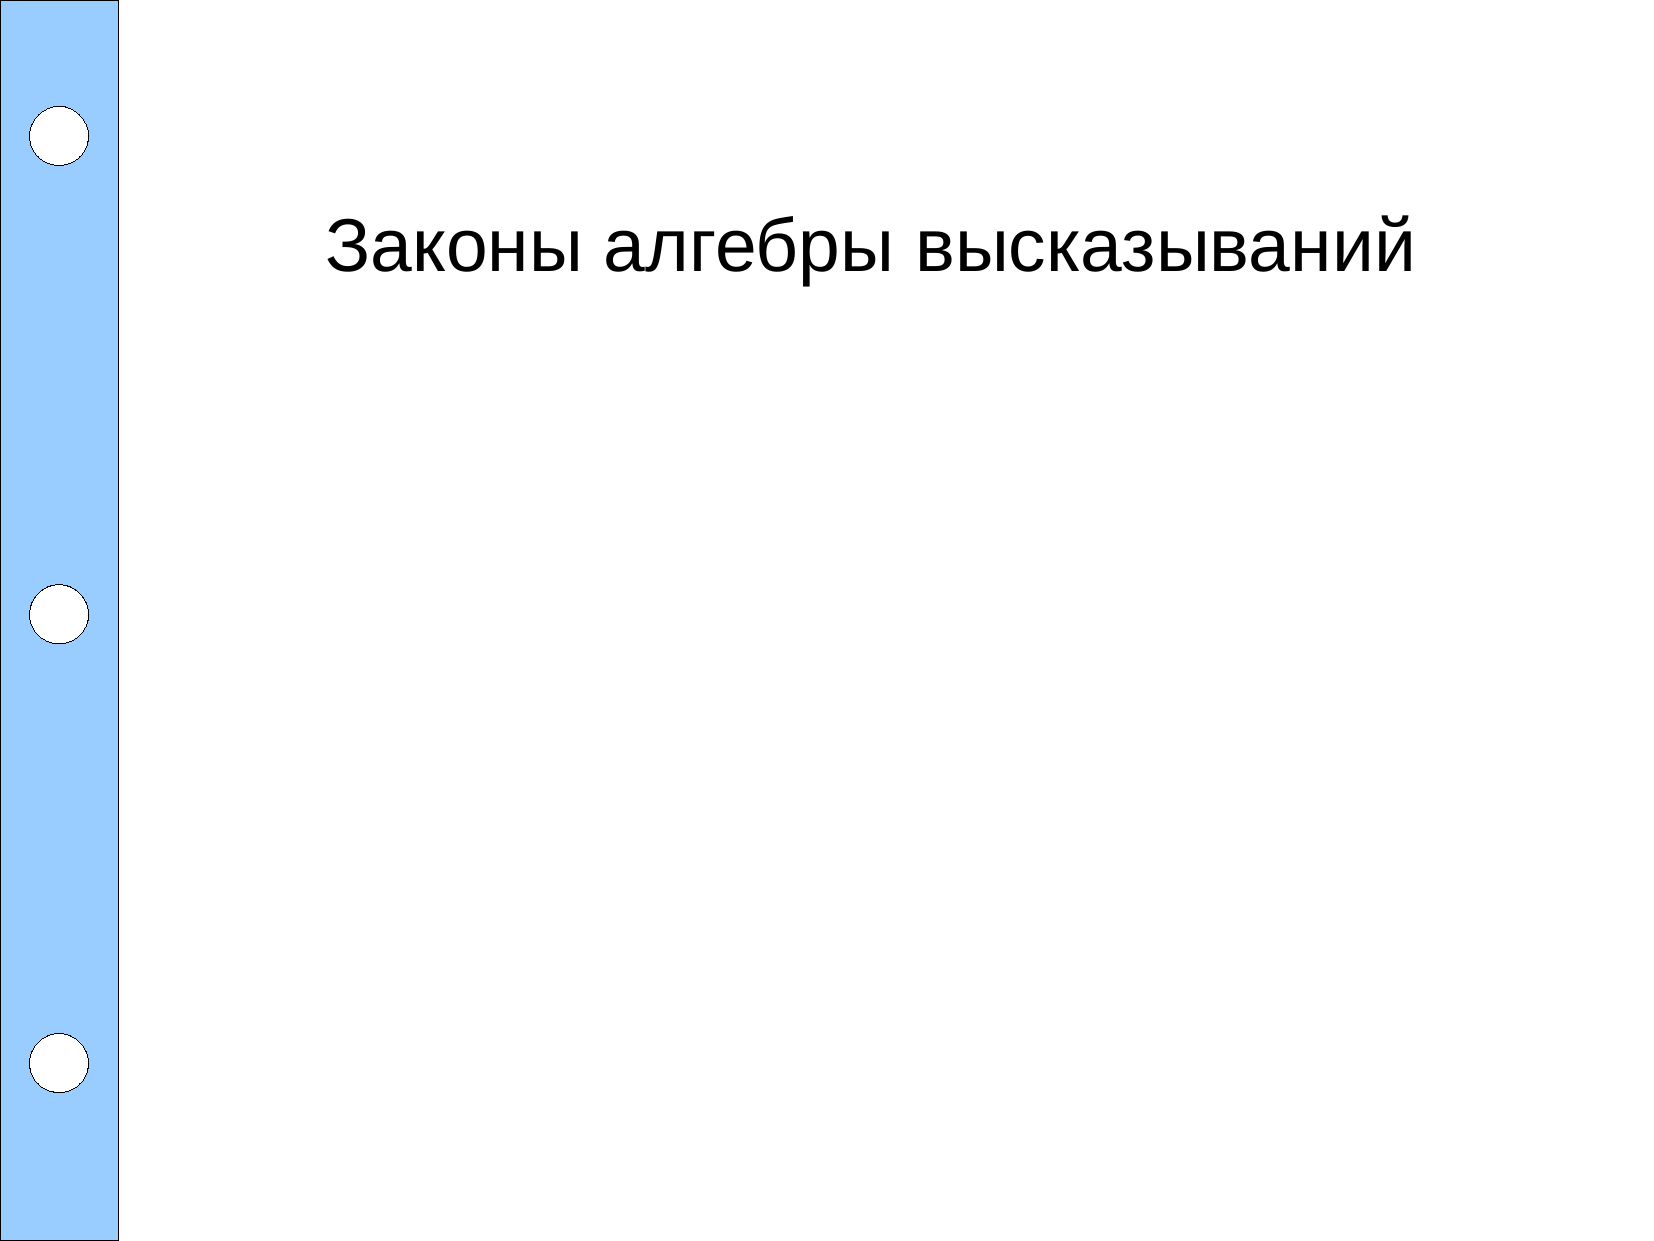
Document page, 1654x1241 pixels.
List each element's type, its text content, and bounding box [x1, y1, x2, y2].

text_box [0, 0, 119, 1241]
text_box Законы алгебры высказываний [295, 196, 1447, 296]
